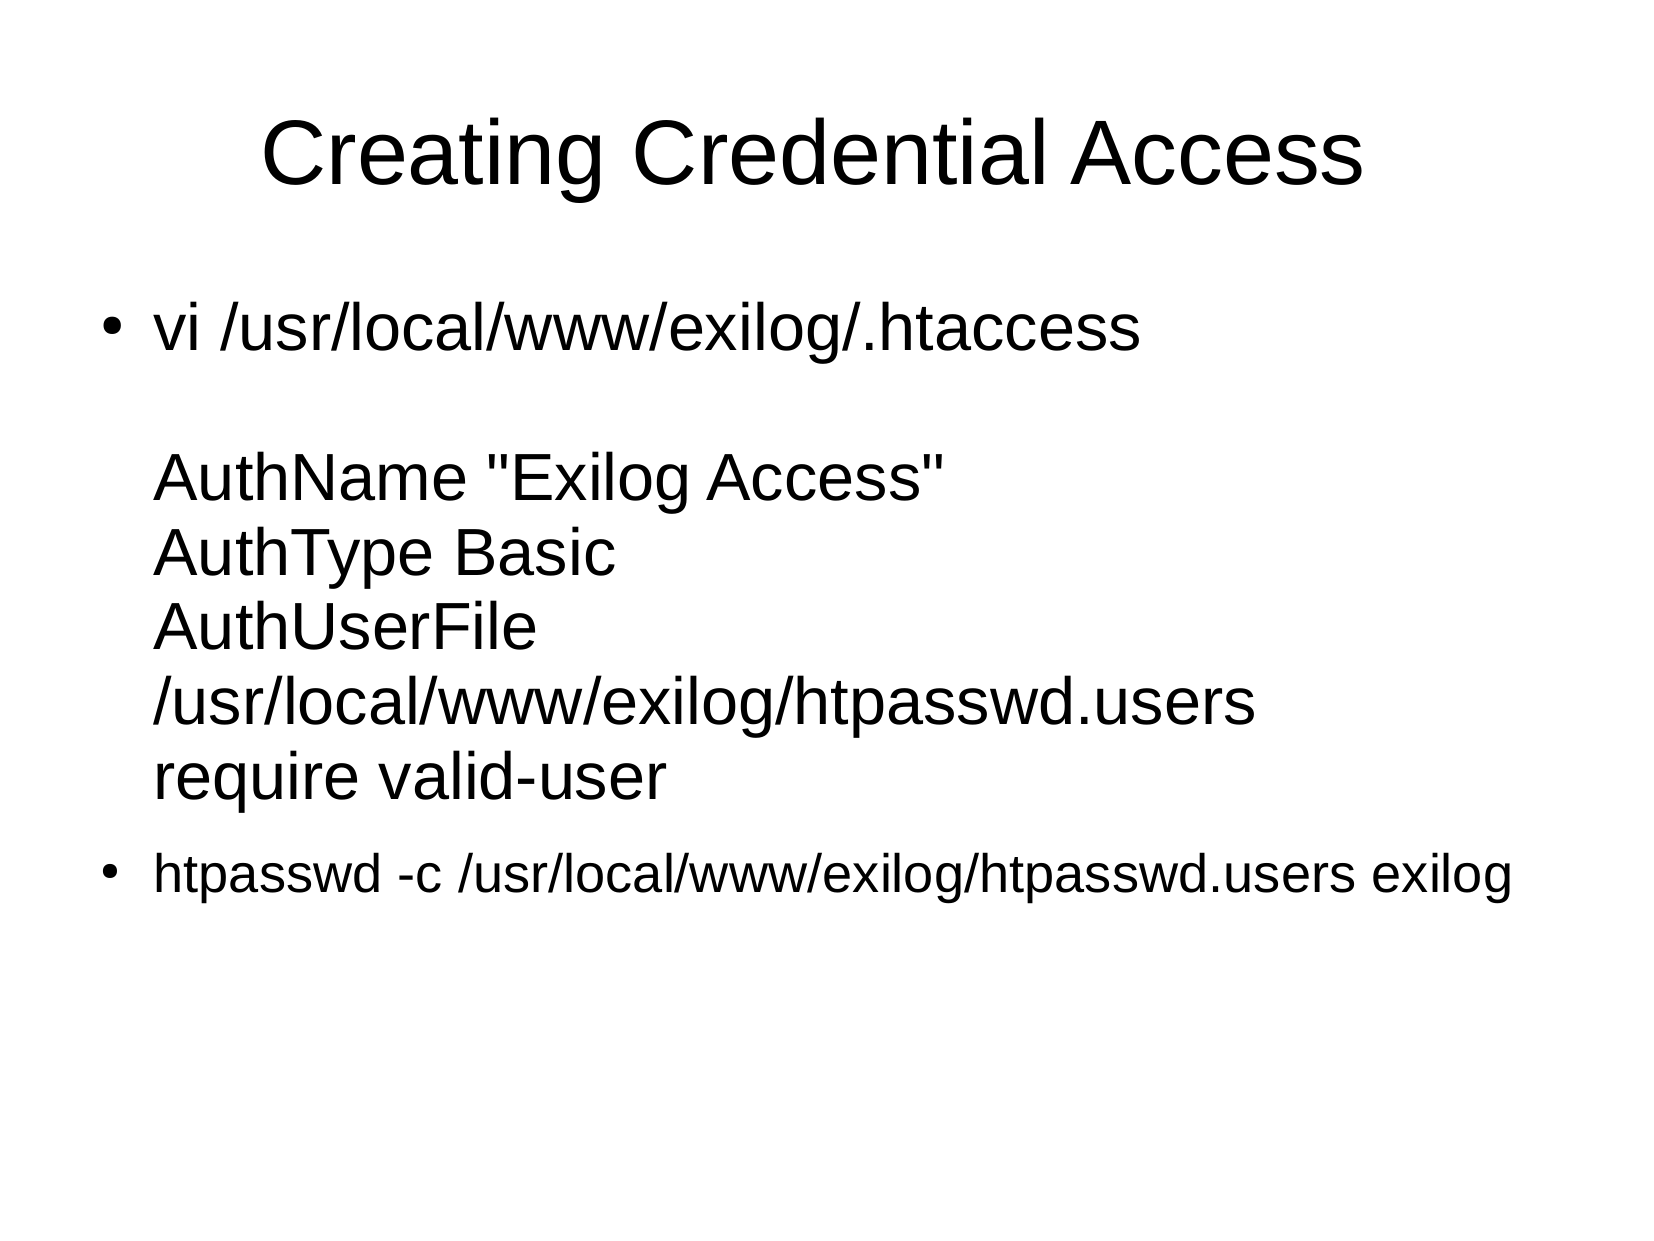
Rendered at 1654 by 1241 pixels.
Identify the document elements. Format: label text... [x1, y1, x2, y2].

list vi /usr/local/www/exilog/.htaccess AuthName "Exilog Access" AuthType Basic AuthUserFile /usr/local/www/exilog/htpasswd.users require valid-user htpasswd -c /usr/local/www/exilog/htpasswd.users exilog [82, 290, 1571, 1094]
title Creating Credential Access [82, 49, 1571, 257]
